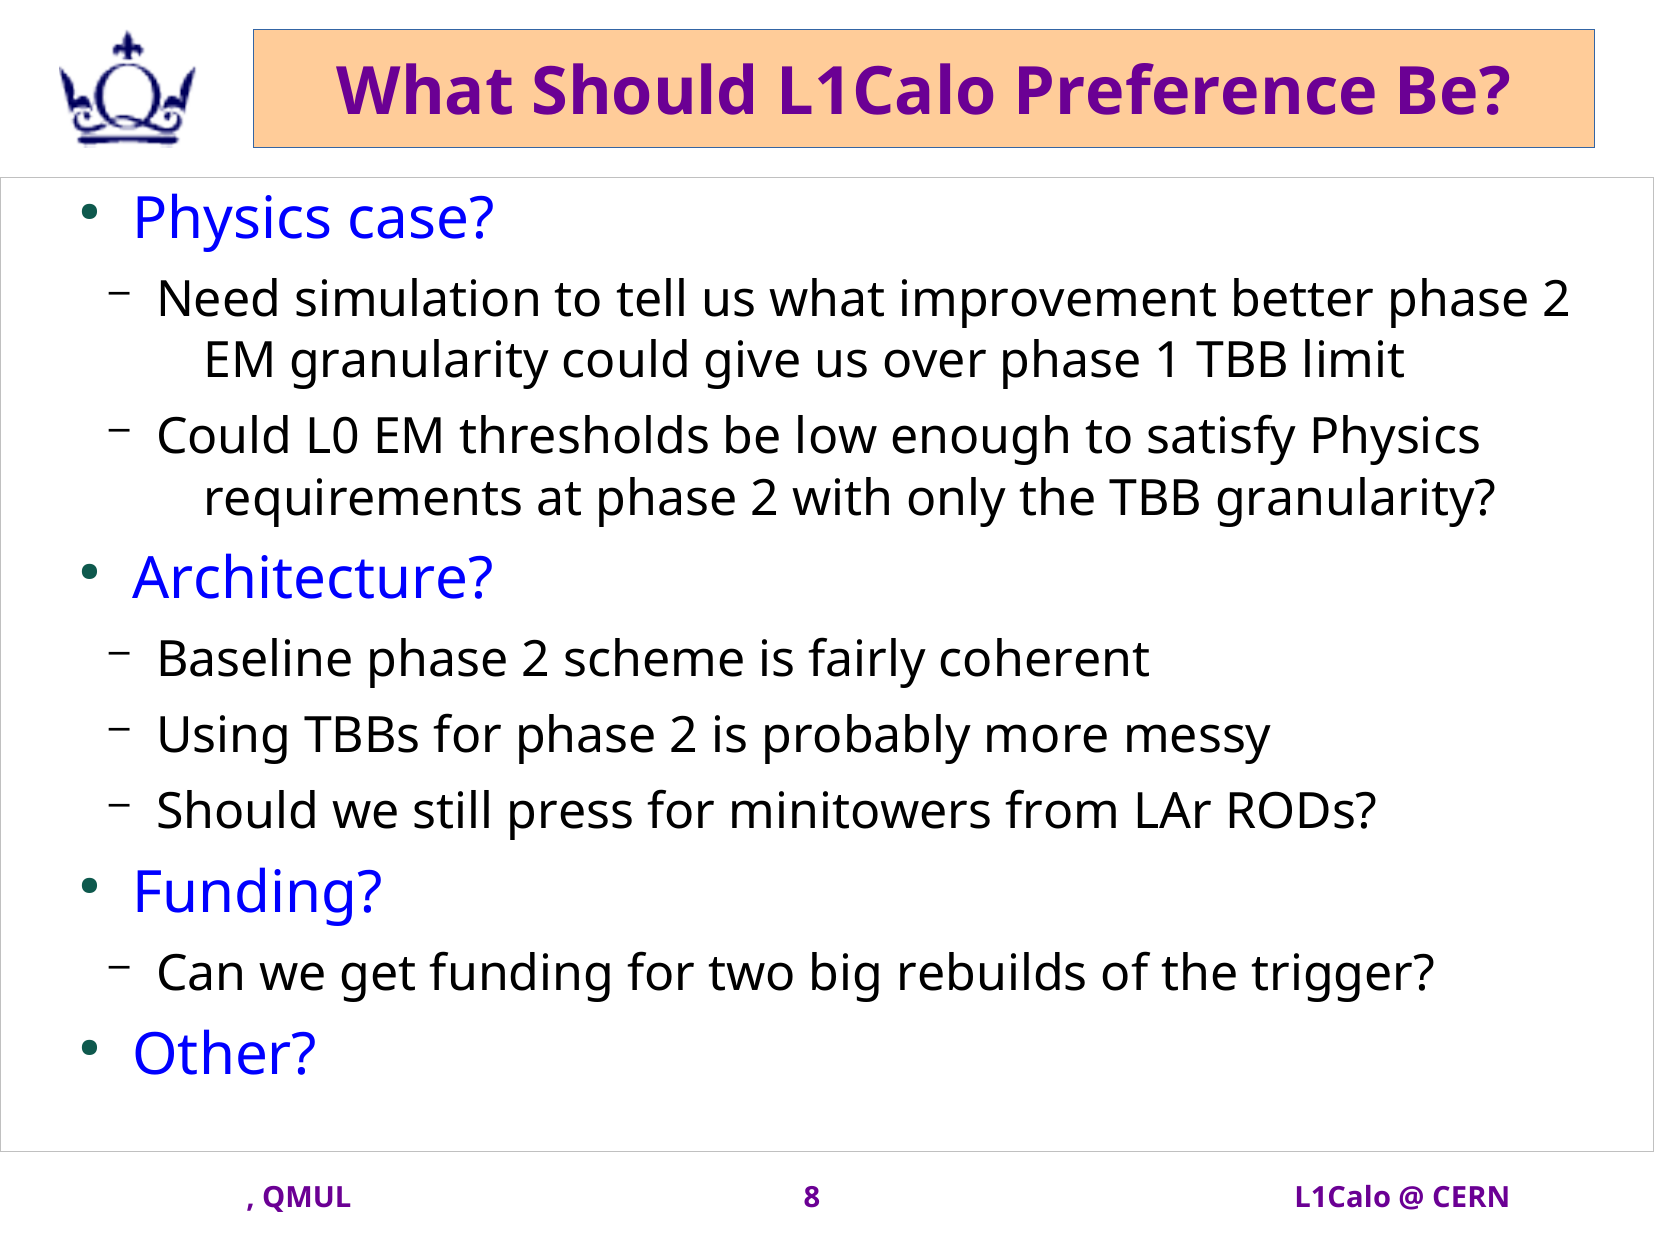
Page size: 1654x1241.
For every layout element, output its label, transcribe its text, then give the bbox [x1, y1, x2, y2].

list Physics case? Need simulation to tell us what improvement better phase 2 EM granularity could give us over phase 1 TBB limit Could L0 EM thresholds be low enough to satisfy Physics requirements at phase 2 with only the TBB granularity? Architecture? Baseline phase 2 scheme is fairly coherent Using TBBs for phase 2 is probably more messy Should we still press for minitowers from LAr RODs? Funding? Can we get funding for two big rebuilds of the trigger? Other? [61, 181, 1605, 1149]
picture [59, 29, 200, 148]
title What Should L1Calo Preference Be? [253, 29, 1595, 148]
